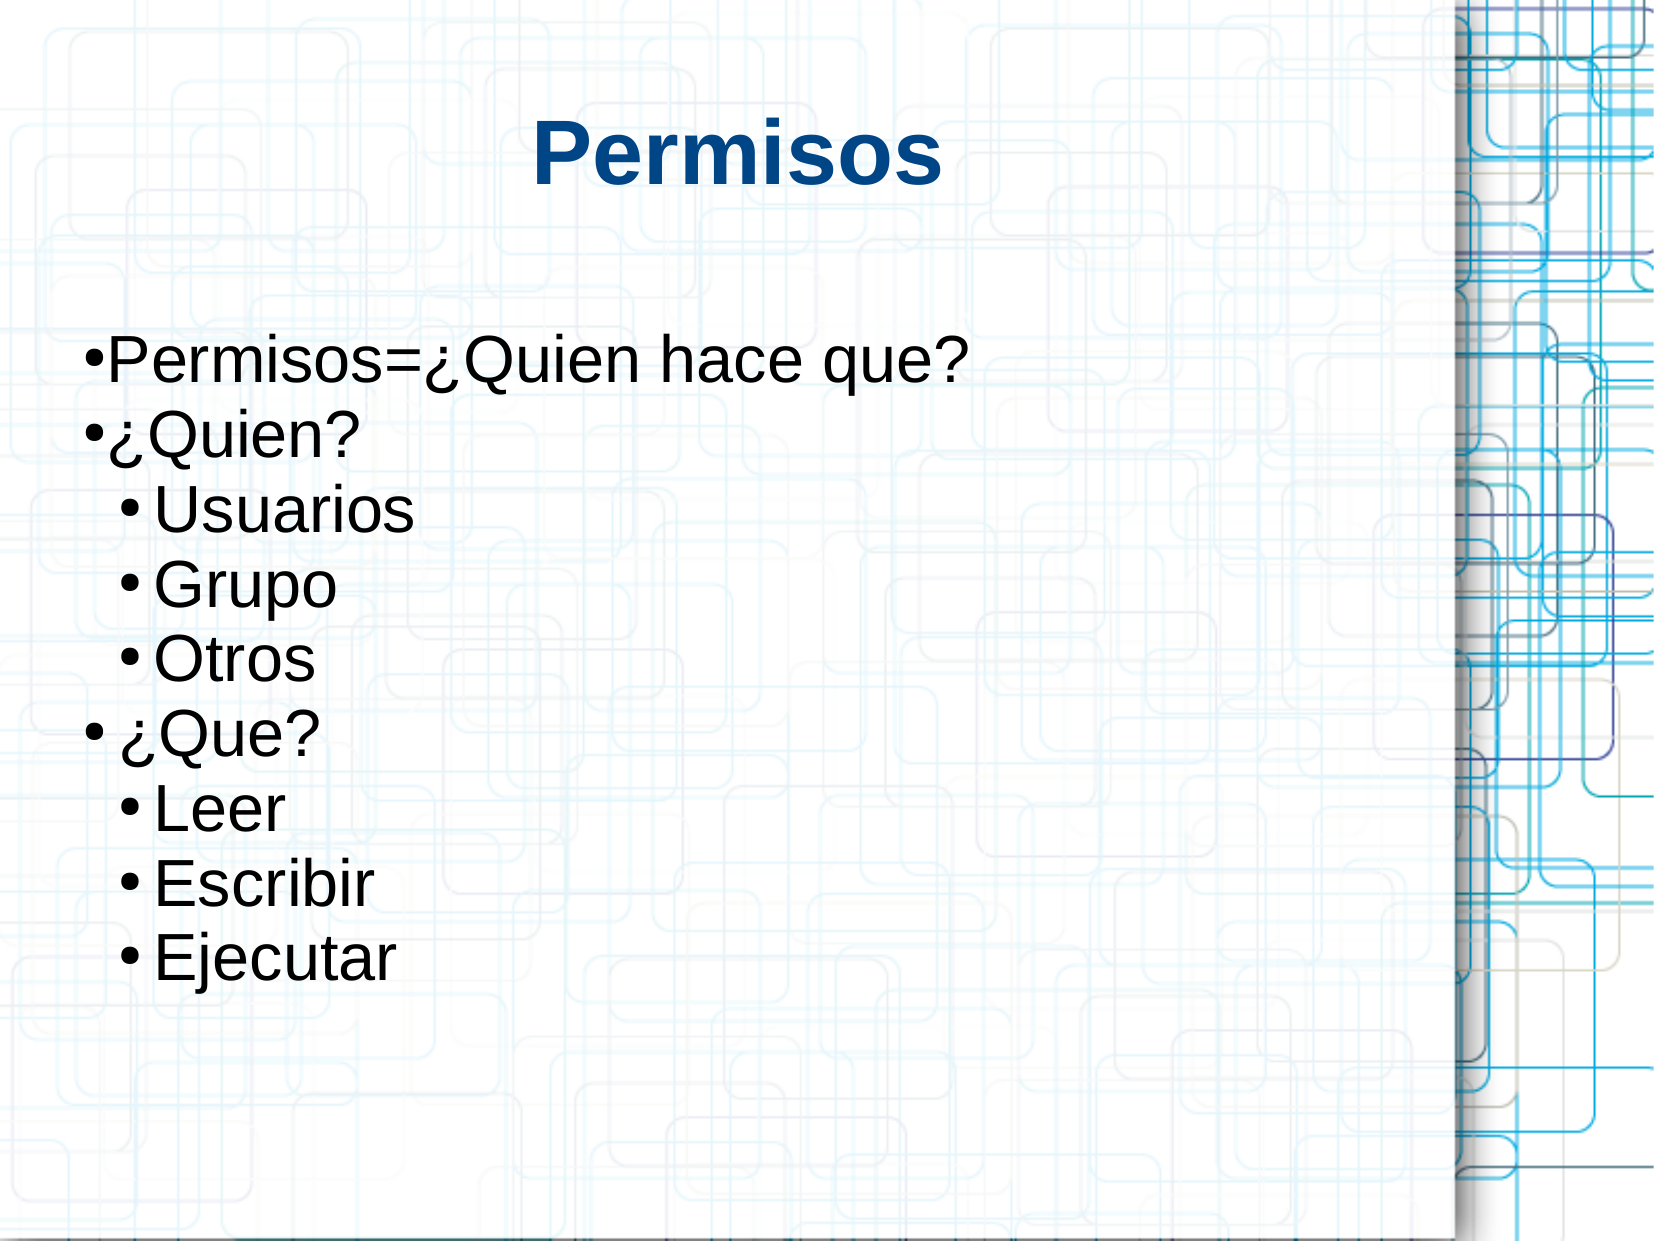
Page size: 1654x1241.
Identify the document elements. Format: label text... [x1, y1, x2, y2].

subtitle Permisos=¿Quien hace que? ¿Quien? Usuarios Grupo Otros ¿Que? Leer Escribir Ejecutar [82, 256, 1418, 1061]
title Permisos [59, 49, 1418, 257]
picture [0, 0, 1654, 1241]
